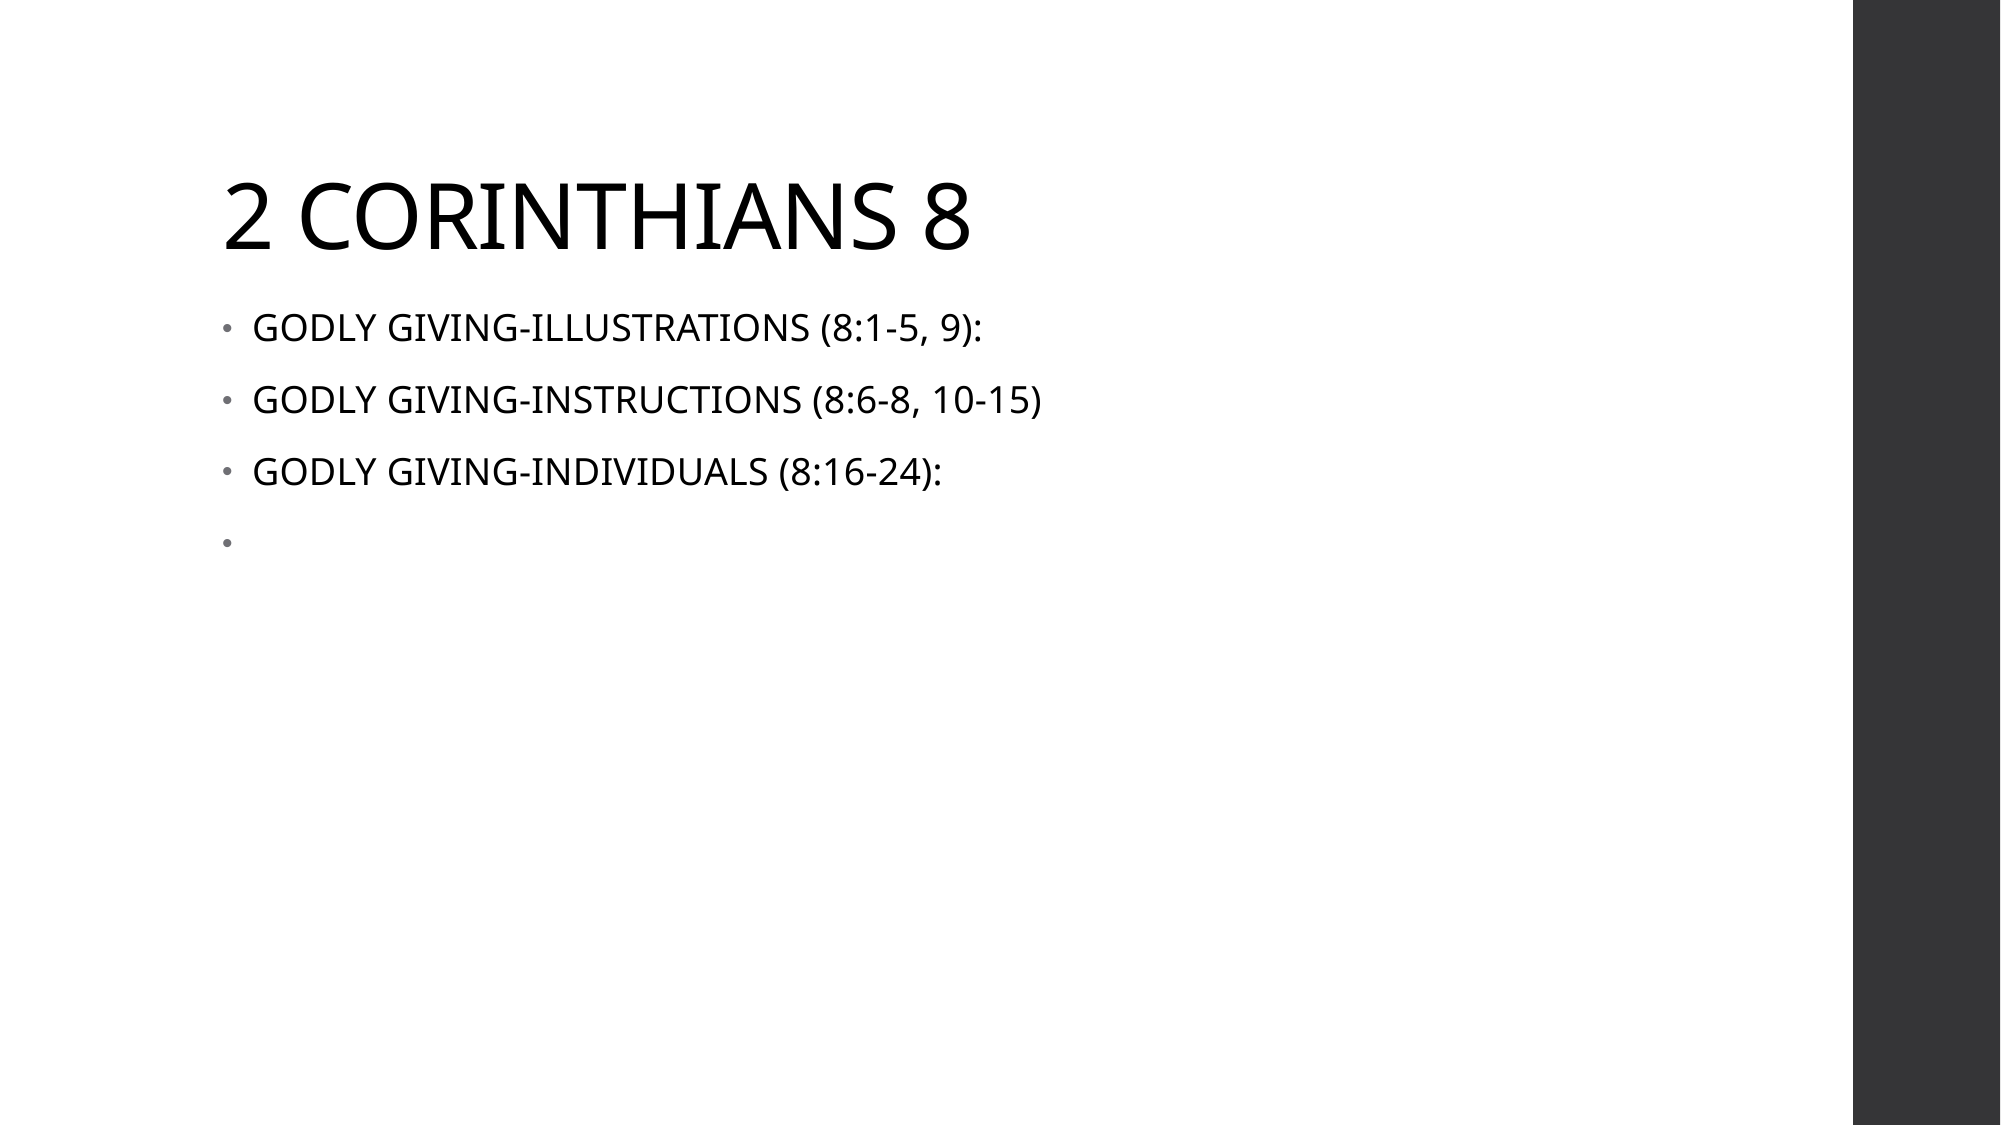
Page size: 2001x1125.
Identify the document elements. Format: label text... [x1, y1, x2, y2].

title 2 CORINTHIANS 8 [206, 60, 1797, 278]
list GODLY GIVING-ILLUSTRATIONS (8:1-5, 9): GODLY GIVING-INSTRUCTIONS (8:6-8, 10-15) GODLY GIVING-INDIVIDUALS (8:16-24): [206, 299, 1617, 1014]
